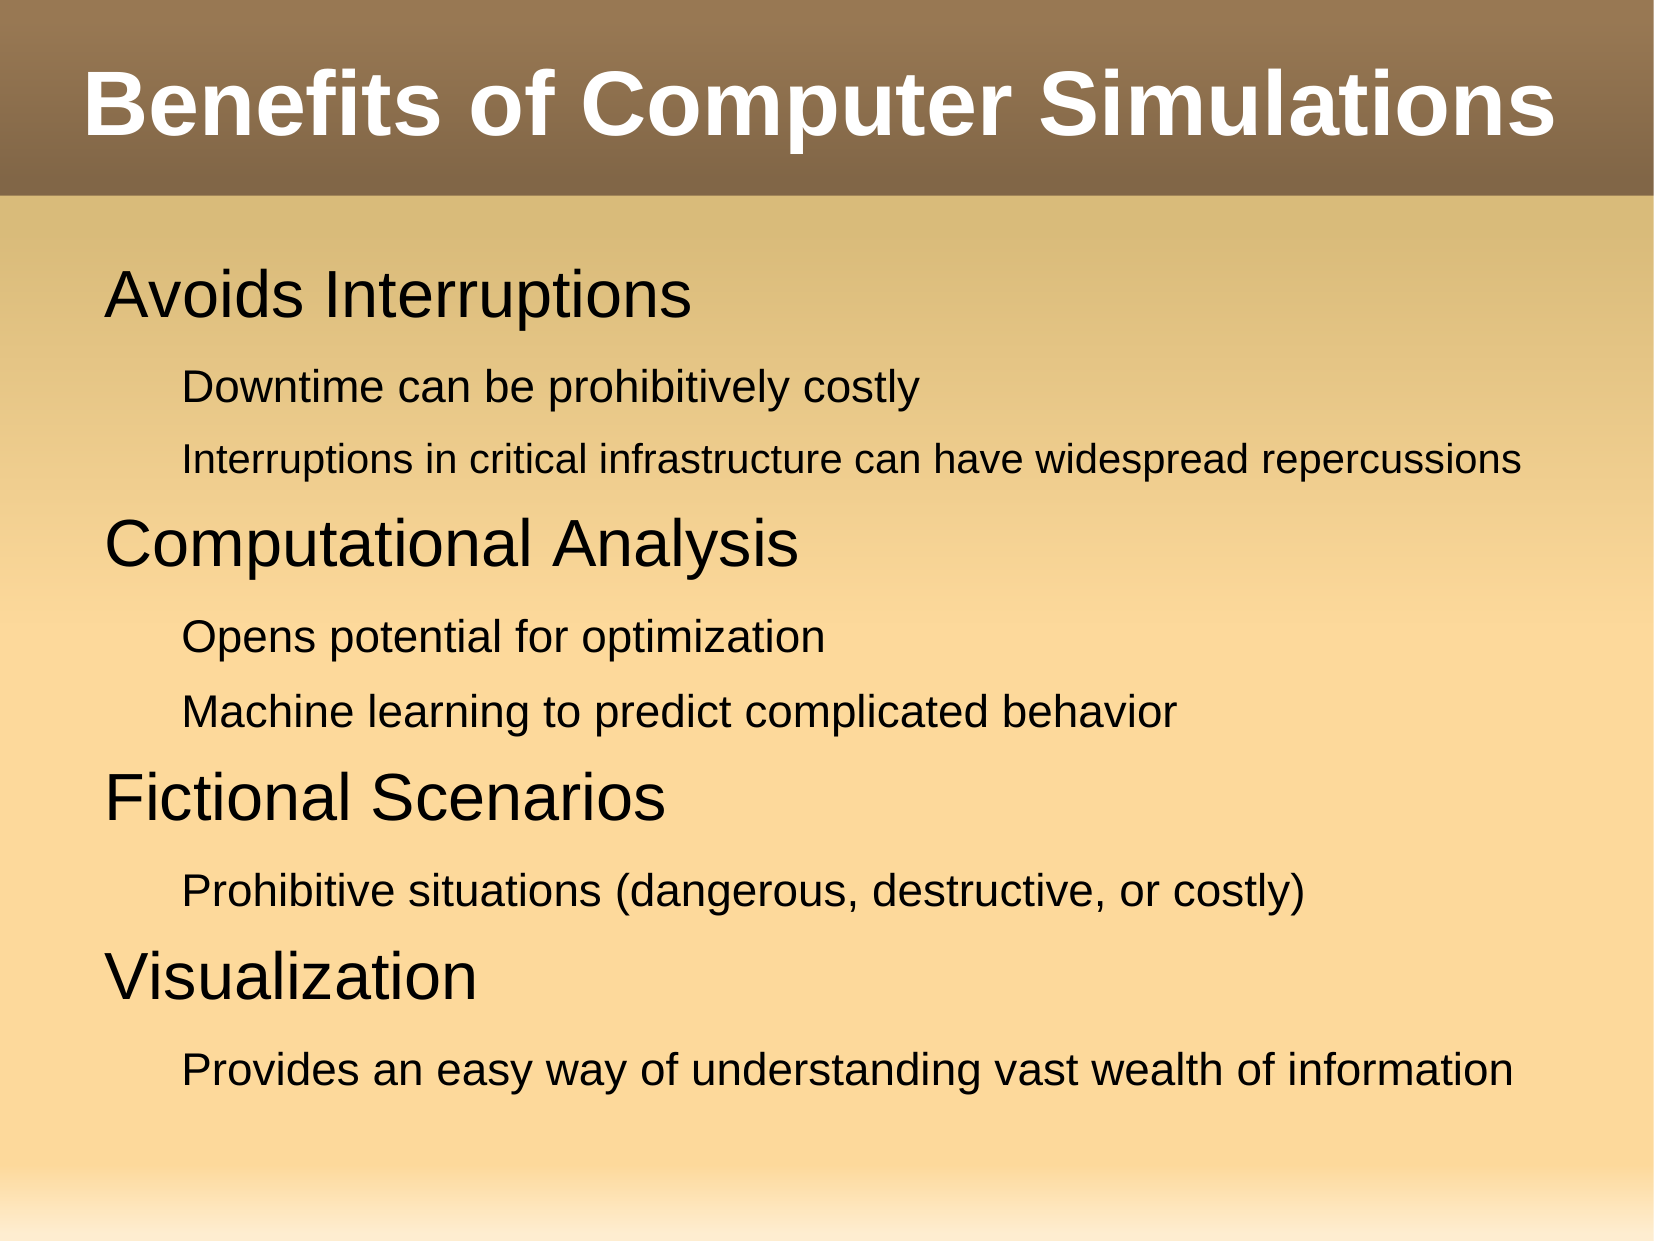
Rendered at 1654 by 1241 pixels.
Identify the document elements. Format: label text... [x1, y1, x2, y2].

picture [0, 0, 1654, 1241]
title Benefits of Computer Simulations [76, 7, 1565, 200]
list Avoids Interruptions Downtime can be prohibitively costly Interruptions in critical infrastructure can have widespread repercussions Computational Analysis Opens potential for optimization Machine learning to predict complicated behavior Fictional Scenarios Prohibitive situations (dangerous, destructive, or costly) Visualization Provides an easy way of understanding vast wealth of information [86, 257, 1576, 1163]
